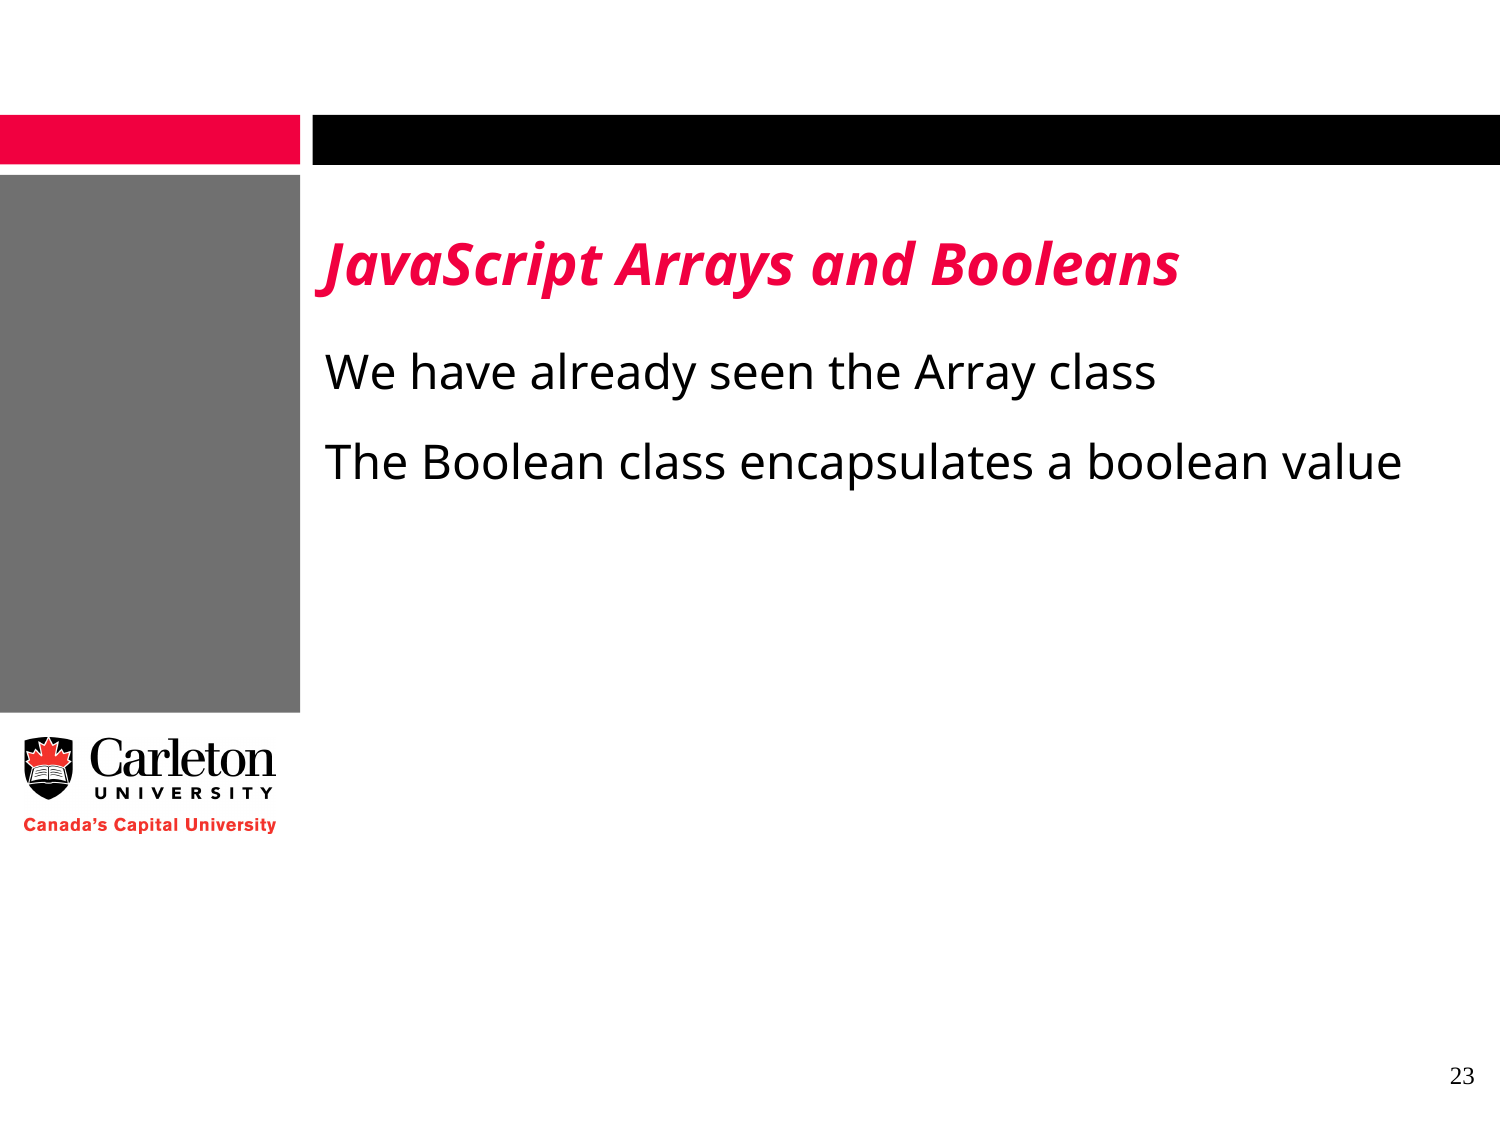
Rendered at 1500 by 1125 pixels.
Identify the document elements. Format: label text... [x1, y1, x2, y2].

list We have already seen the Array class The Boolean class encapsulates a boolean value [324, 324, 1450, 1036]
picture [24, 737, 276, 834]
title JavaScript Arrays and Booleans [324, 194, 1450, 324]
